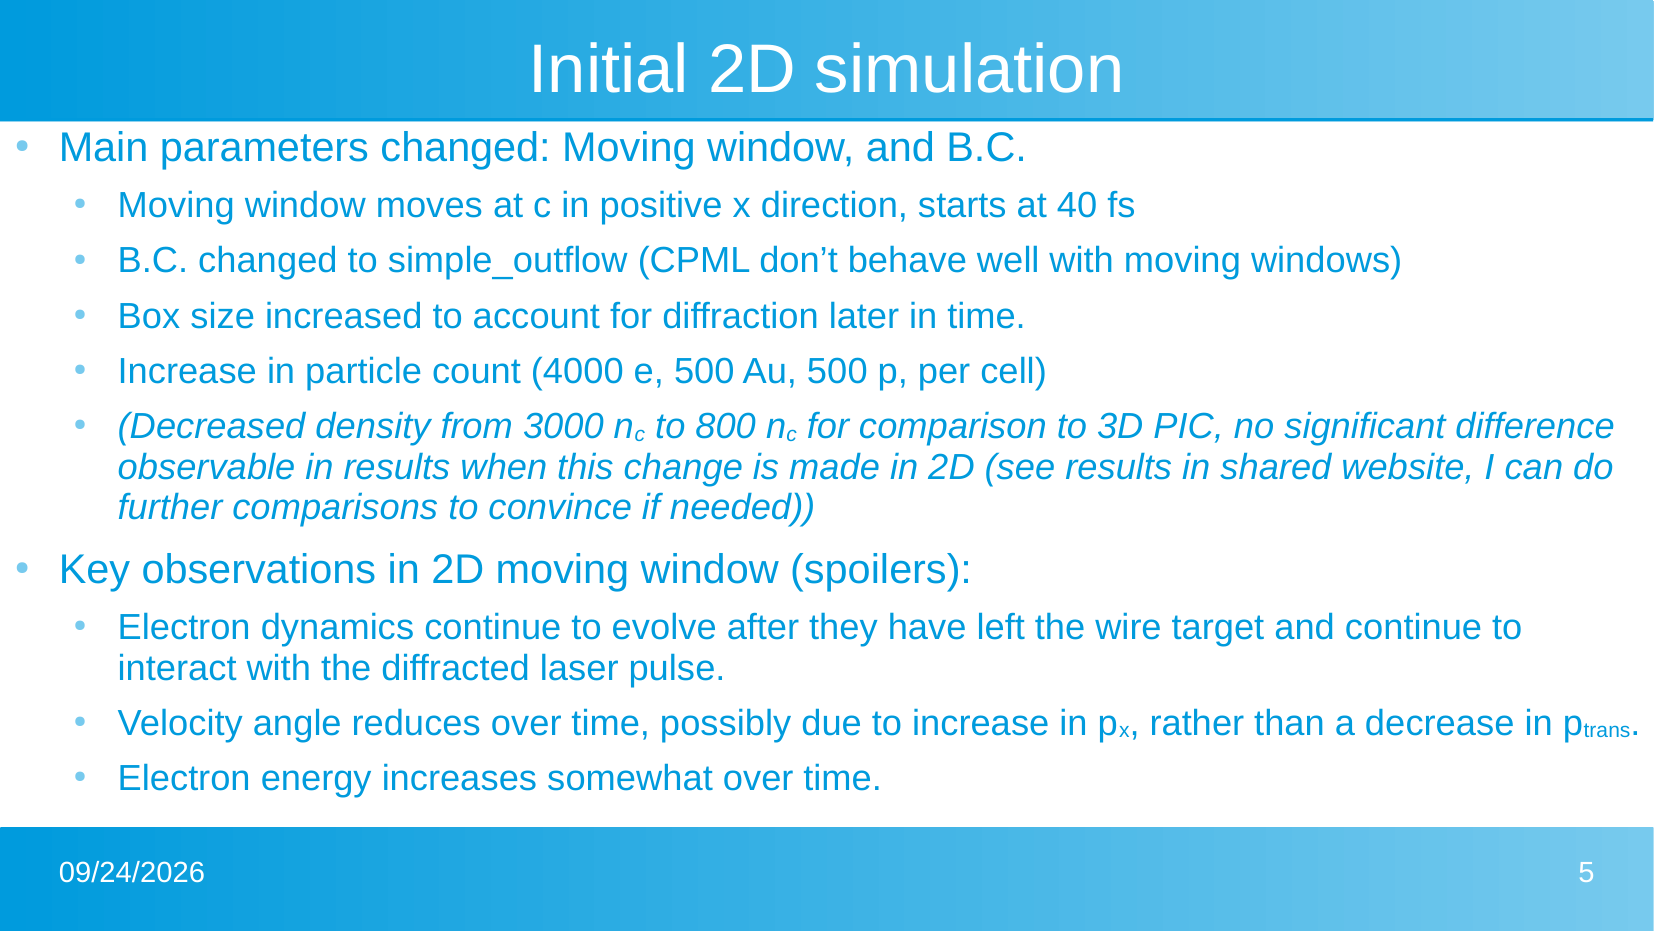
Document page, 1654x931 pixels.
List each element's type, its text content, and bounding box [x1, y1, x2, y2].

list Main parameters changed: Moving window, and B.C. Moving window moves at c in positive x direction, starts at 40 fs B.C. changed to simple_outflow (CPML don’t behave well with moving windows) Box size increased to account for diffraction later in time. Increase in particle count (4000 e, 500 Au, 500 p, per cell) (Decreased density from 3000 nc to 800 nc for comparison to 3D PIC, no significant difference observable in results when this change is made in 2D (see results in shared website, I can do further comparisons to convince if needed)) Key observations in 2D moving window (spoilers): Electron dynamics continue to evolve after they have left the wire target and continue to interact with the diffracted laser pulse. Velocity angle reduces over time, possibly due to increase in px, rather than a decrease in ptrans. Electron energy increases somewhat over time. [0, 124, 1651, 826]
title Initial 2D simulation [59, 29, 1595, 108]
